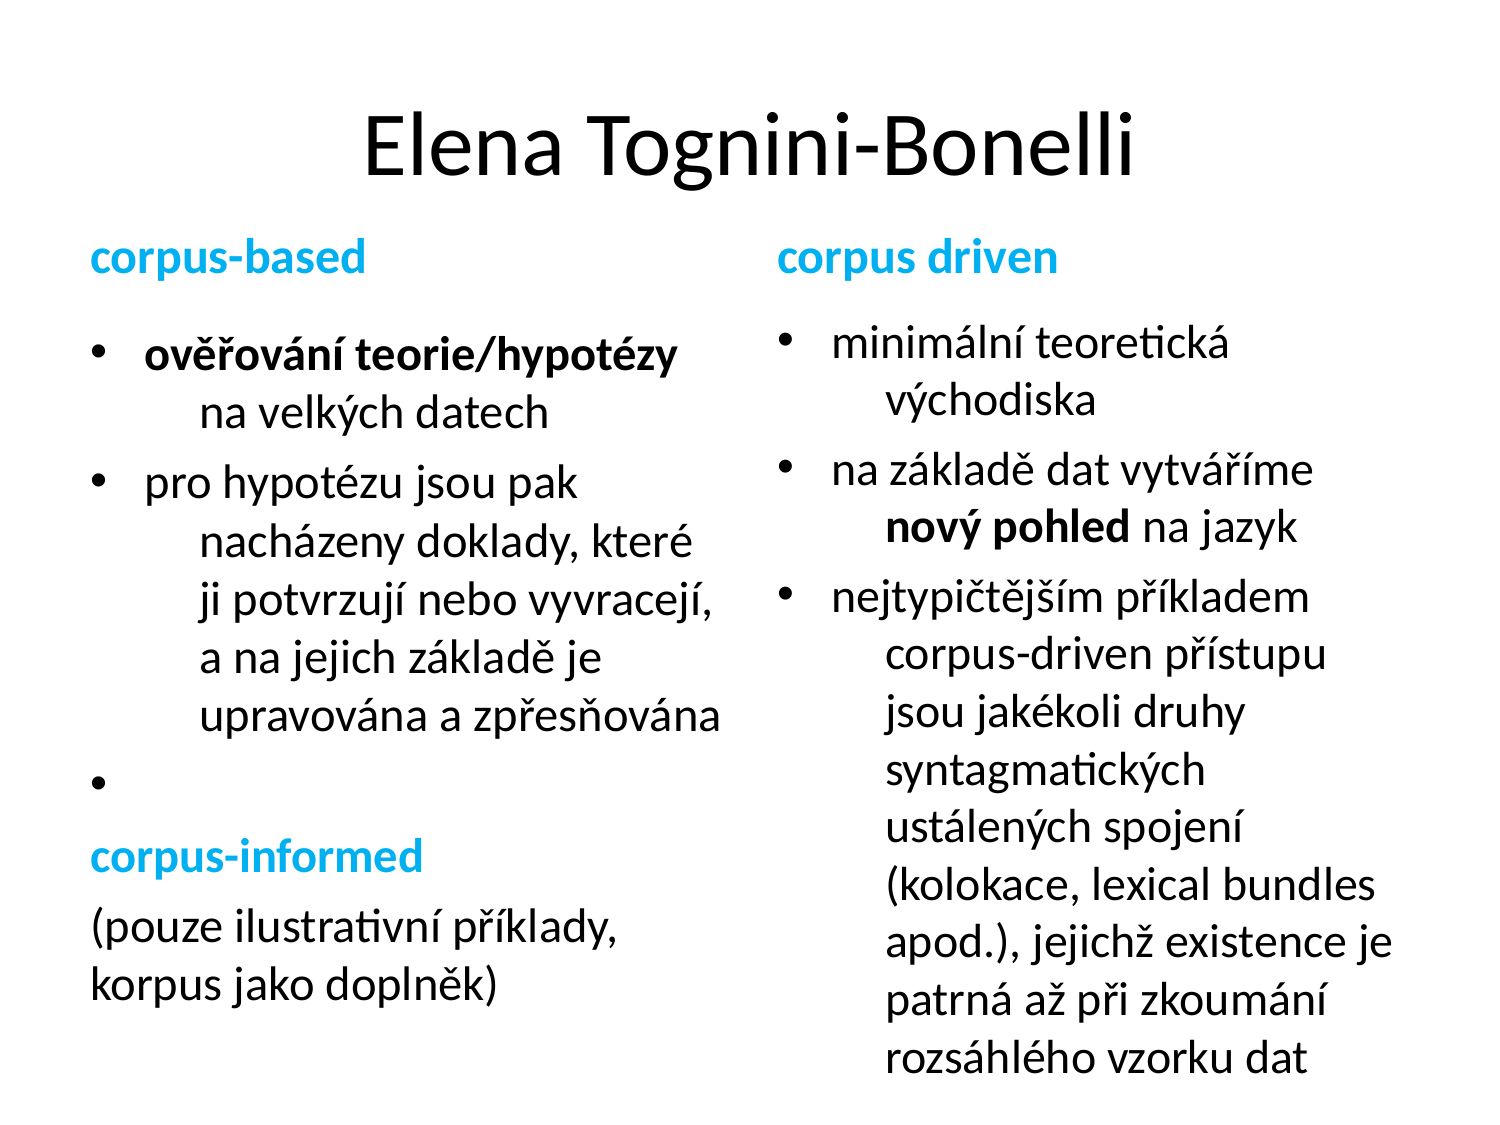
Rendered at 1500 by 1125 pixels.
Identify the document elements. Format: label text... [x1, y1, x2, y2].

list corpus-based [75, 196, 738, 291]
title Elena Tognini-Bonelli [75, 45, 1426, 233]
list minimální teoretická východiska na základě dat vytváříme nový pohled na jazyk nejtypičtějším příkladem corpus-driven přístupu jsou jakékoli druhy syntagmatických ustálených spojení (kolokace, lexical bundles apod.), jejichž existence je patrná až při zkoumání rozsáhlého vzorku dat [761, 302, 1426, 1095]
list ověřování teorie/hypotézy na velkých datech pro hypotézu jsou pak nacházeny doklady, které ji potvrzují nebo vyvracejí, a na jejich základě je upravována a zpřesňována corpus-informed (pouze ilustrativní příklady, korpus jako doplněk) [75, 314, 738, 1083]
list corpus driven [761, 208, 1426, 291]
